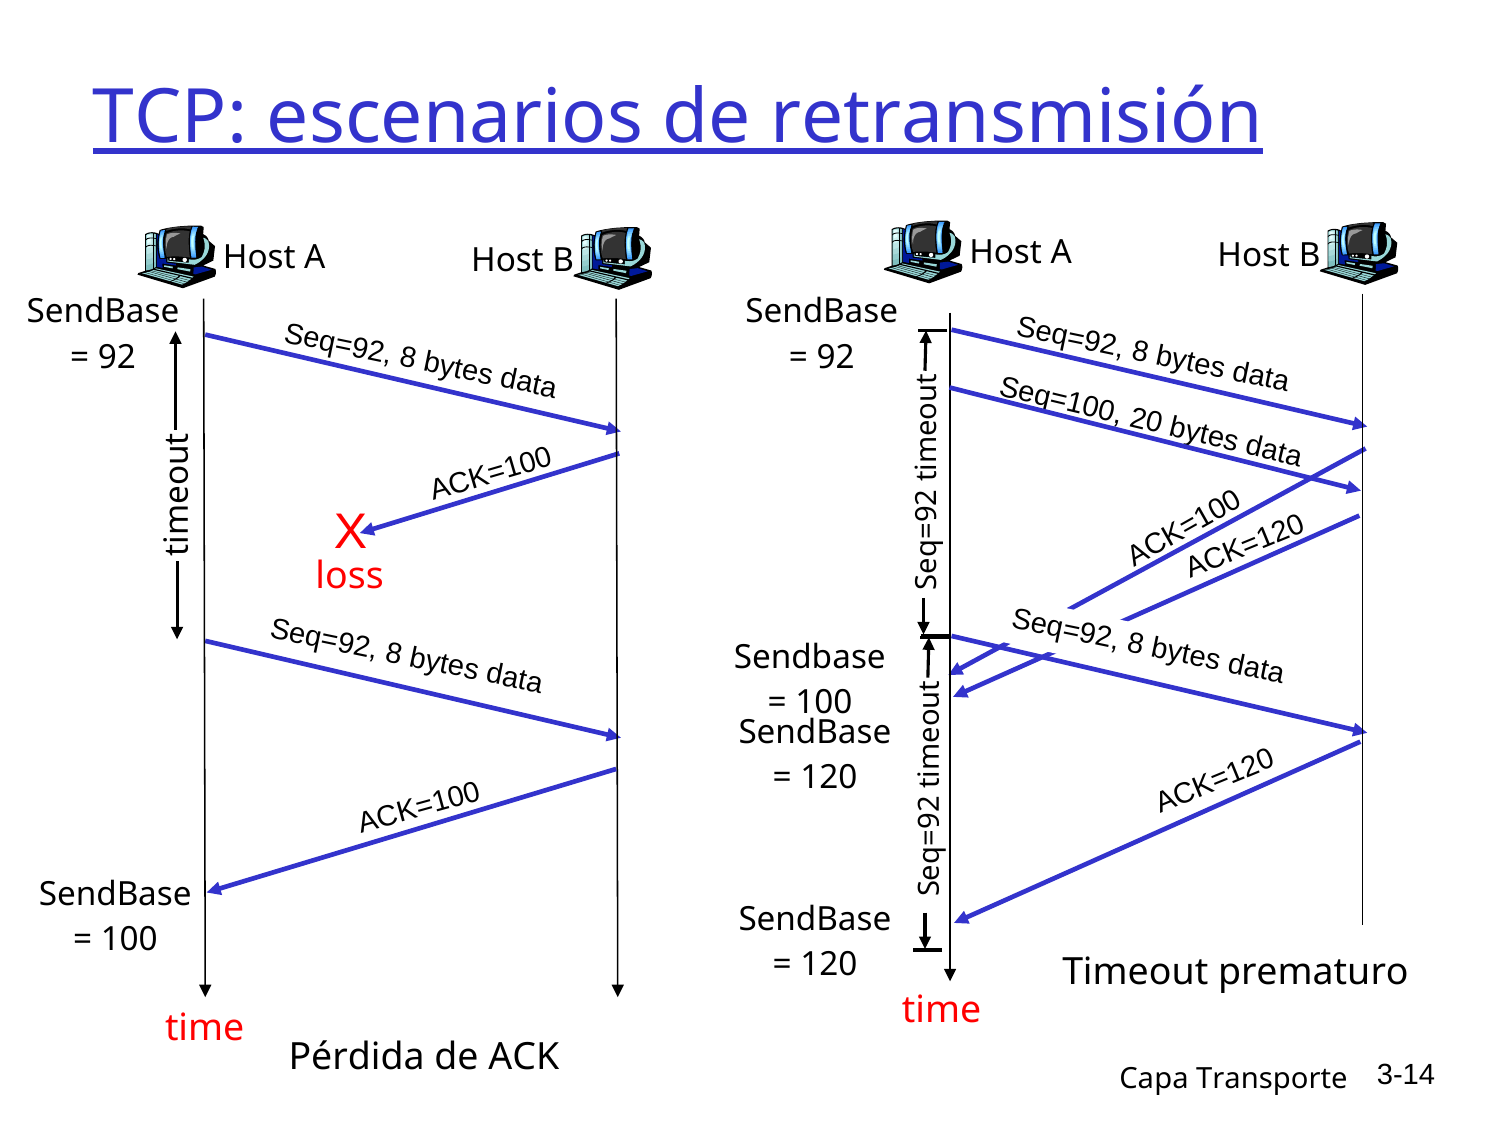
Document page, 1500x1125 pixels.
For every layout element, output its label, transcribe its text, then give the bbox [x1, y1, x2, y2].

text_box Seq=100, 20 bytes data [983, 358, 1323, 476]
text_box [995, 640, 1288, 704]
text_box Timeout prematuro [1047, 937, 1424, 1004]
text_box Seq=92 timeout [900, 665, 956, 912]
text_box Seq=92, 8 bytes data [997, 299, 1309, 410]
text_box Seq=92, 8 bytes data [993, 591, 1305, 702]
picture [137, 224, 218, 289]
text_box ACK=100 [335, 762, 502, 852]
text_box Host A [954, 219, 1087, 281]
text_box Pérdida de ACK [273, 1022, 575, 1089]
text_box time [886, 974, 997, 1042]
text_box ACK=100 [1104, 468, 1264, 587]
picture [573, 226, 654, 290]
text_box SendBase = 100 [24, 862, 207, 969]
title TCP: escenarios de retransmisión [78, 39, 1354, 188]
text_box SendBase = 92 [11, 279, 195, 386]
text_box timeout [144, 418, 203, 571]
text_box ACK=120 [1131, 727, 1297, 833]
picture [883, 220, 964, 284]
text_box SendBase = 92 [730, 279, 914, 386]
text_box Host A [208, 224, 341, 286]
text_box Seq=92 timeout [897, 358, 953, 605]
text_box X [319, 495, 382, 567]
text_box Seq=92, 8 bytes data [265, 305, 577, 416]
text_box Host B [456, 228, 590, 289]
text_box loss [300, 541, 399, 608]
text_box Seq=100, 20 bytes data [980, 399, 1312, 485]
text_box Seq=92, 8 bytes data [251, 600, 563, 711]
text_box time [150, 993, 260, 1060]
picture [1319, 221, 1400, 285]
text_box ACK=120 [1162, 493, 1328, 599]
text_box SendBase = 120 [723, 887, 907, 994]
text_box Host B [1202, 223, 1336, 284]
text_box SendBase = 120 [723, 699, 907, 806]
text_box ACK=100 [409, 427, 572, 519]
text_box Sendbase = 100 [719, 624, 901, 731]
